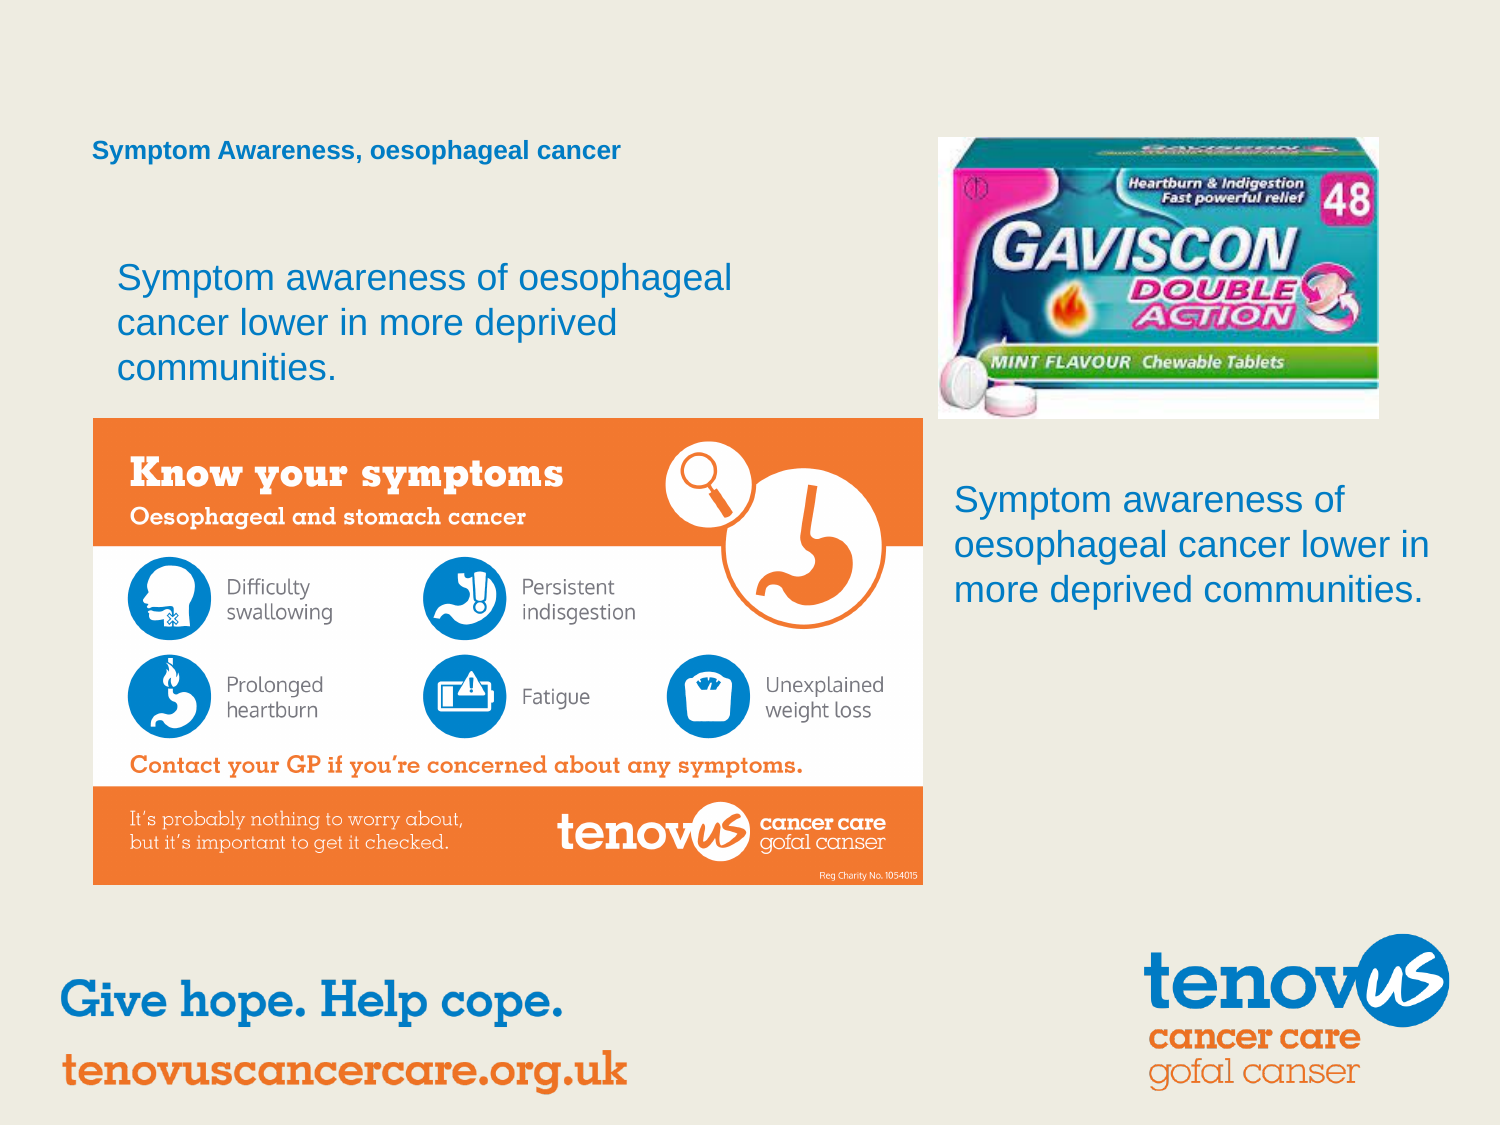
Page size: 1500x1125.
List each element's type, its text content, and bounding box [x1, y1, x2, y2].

list Symptom Awareness, oesophageal cancer [76, 125, 1223, 185]
text_box Symptom awareness of oesophageal cancer lower in more deprived communities. [938, 468, 1481, 620]
text_box Symptom awareness of oesophageal cancer lower in more deprived communities. [101, 244, 835, 397]
picture [938, 137, 1379, 419]
picture [93, 418, 923, 885]
